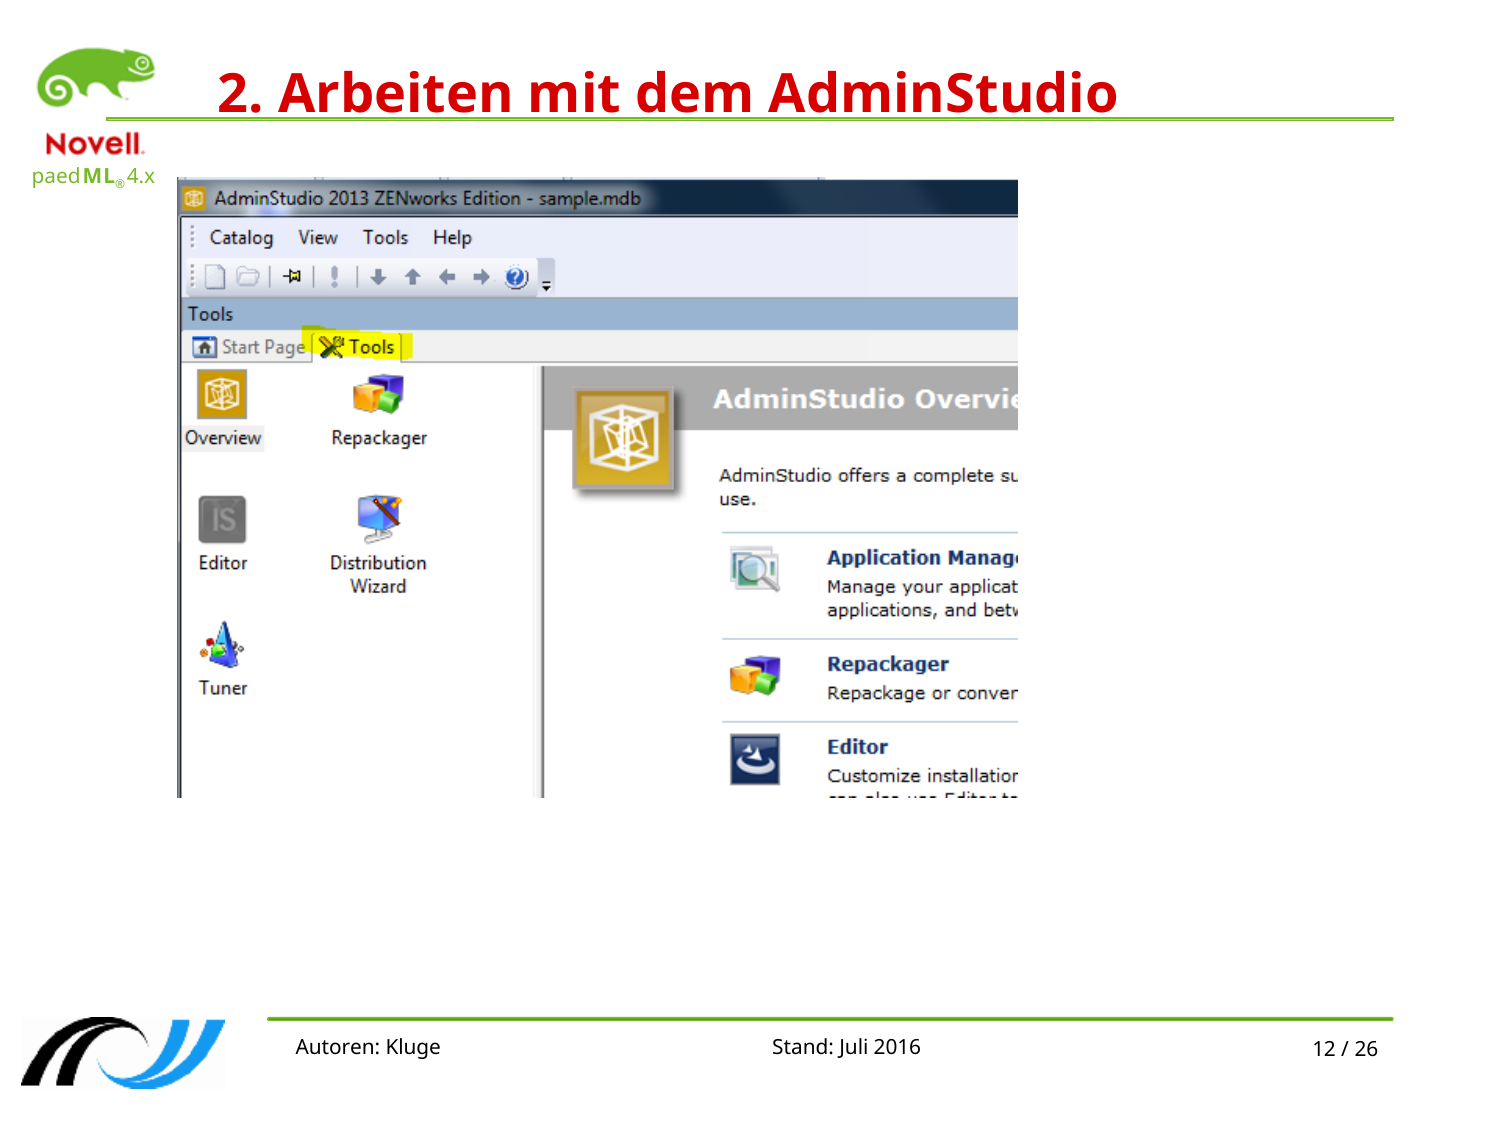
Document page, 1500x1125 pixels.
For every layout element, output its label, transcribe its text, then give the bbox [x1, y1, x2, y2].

picture [21, 1017, 225, 1089]
picture [24, 32, 167, 175]
picture [177, 177, 1018, 798]
title 2. Arbeiten mit dem AdminStudio [202, 41, 1359, 142]
